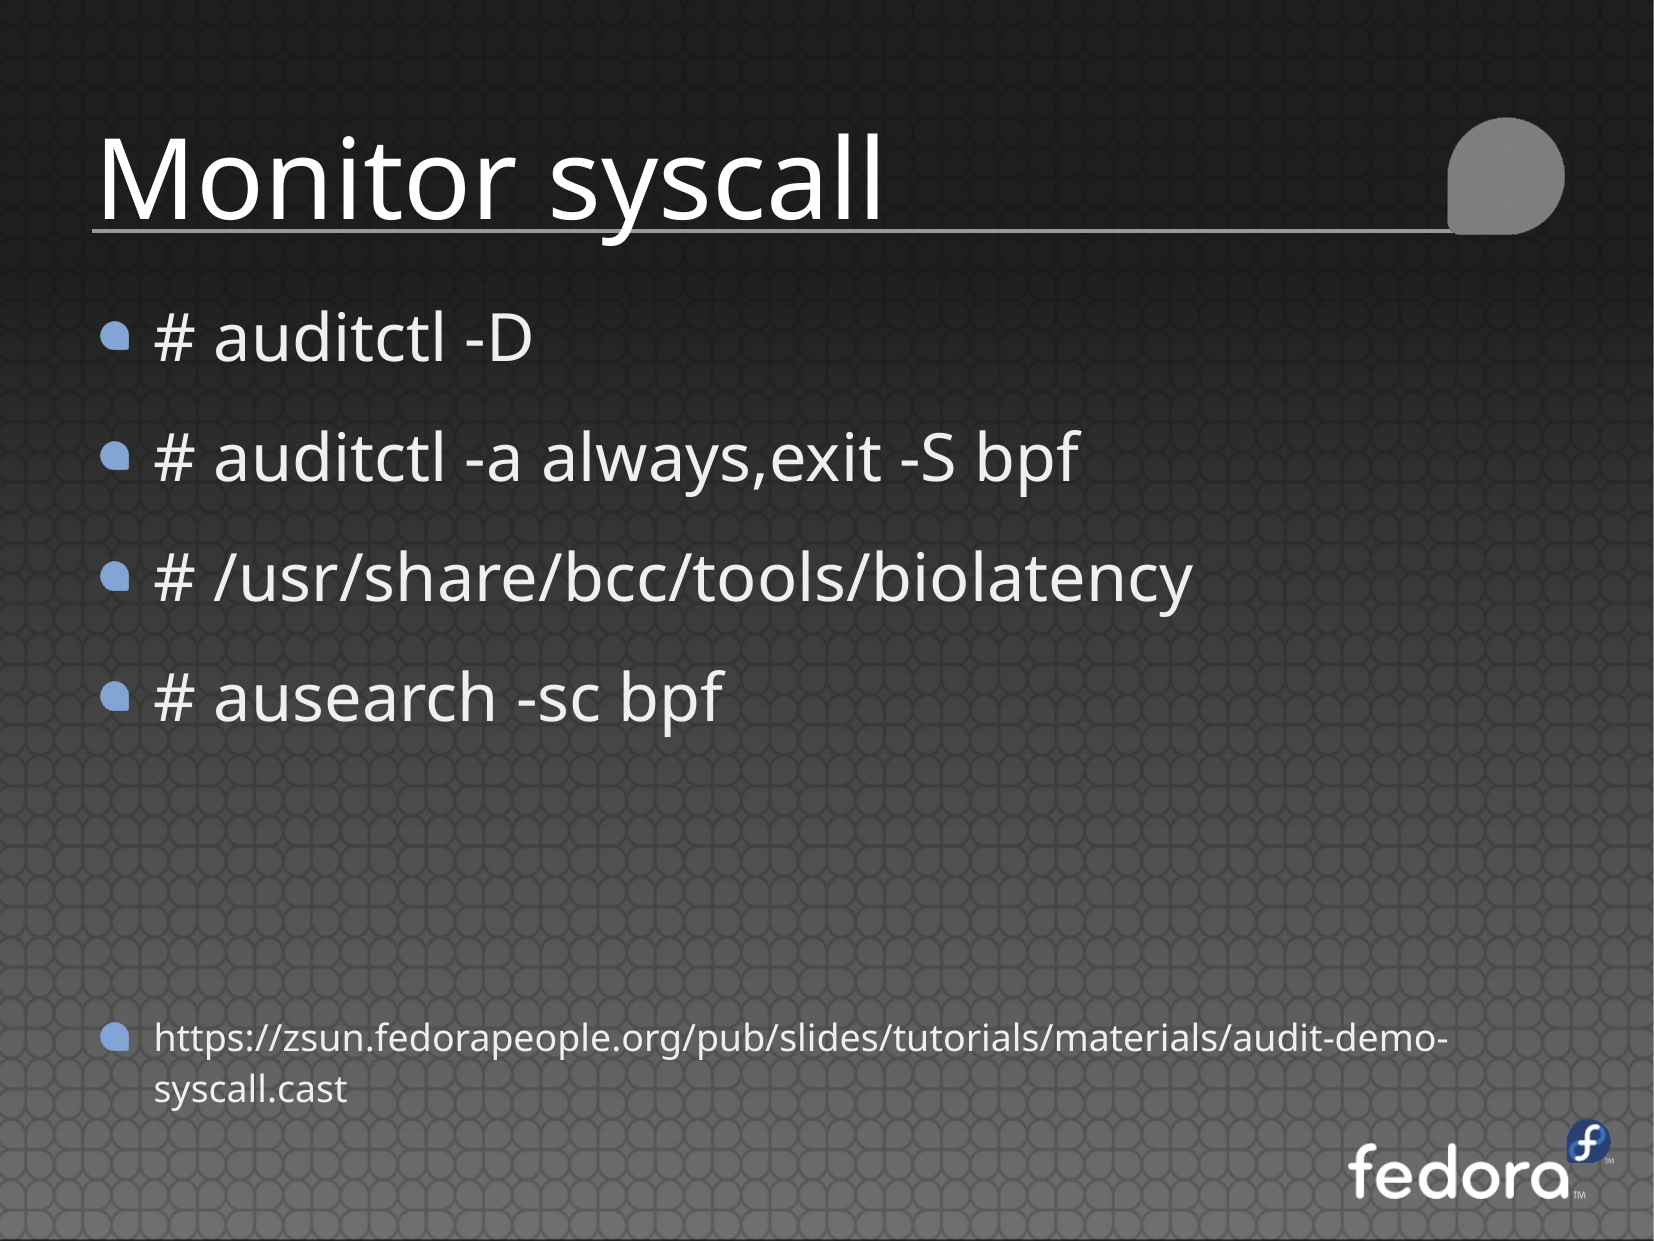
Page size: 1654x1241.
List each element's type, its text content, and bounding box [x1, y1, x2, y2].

title Monitor syscall [94, 100, 1426, 251]
list # auditctl -D # auditctl -a always,exit -S bpf # /usr/share/bcc/tools/biolatency # ausearch -sc bpf https://zsun.fedorapeople.org/pub/slides/tutorials/materials/audit-demo-syscall.cast [82, 290, 1571, 1235]
picture [0, 0, 1654, 1241]
